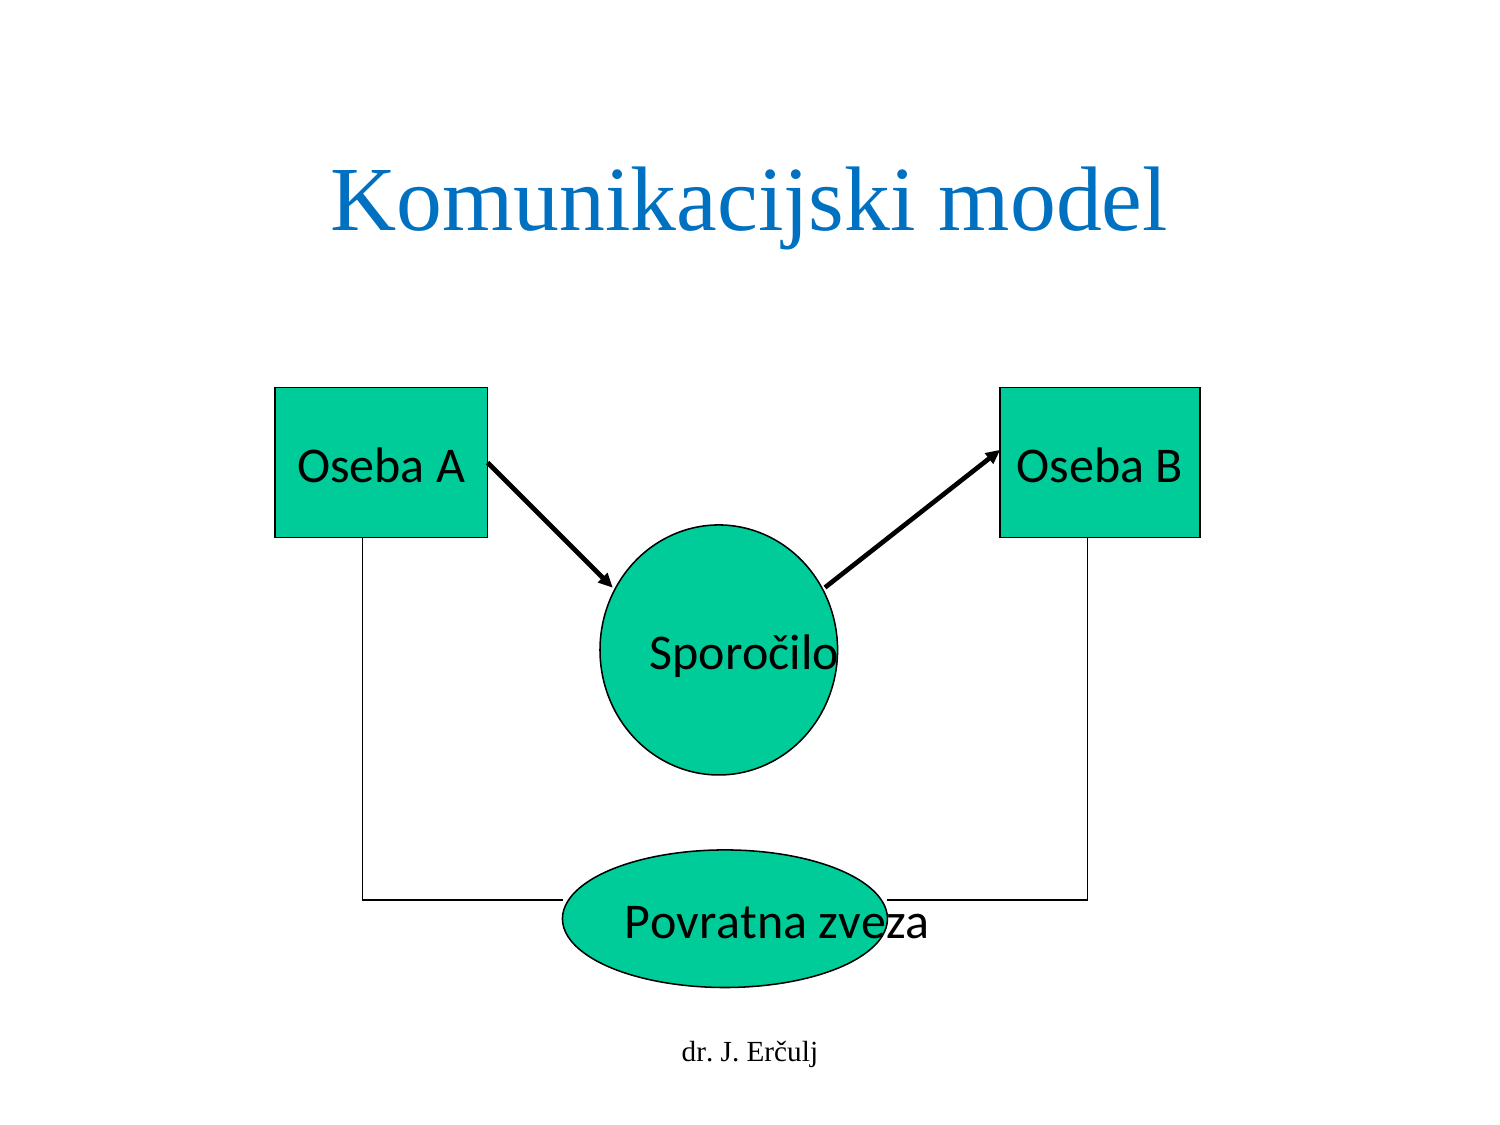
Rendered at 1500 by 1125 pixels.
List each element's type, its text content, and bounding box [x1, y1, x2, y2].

text_box dr. J. Erčulj [512, 1025, 988, 1101]
text_box Oseba A [275, 387, 488, 538]
title Komunikacijski model [112, 99, 1388, 288]
text_box Oseba B [999, 387, 1200, 538]
text_box Sporočilo [600, 524, 838, 775]
text_box Povratna zveza [562, 849, 888, 988]
